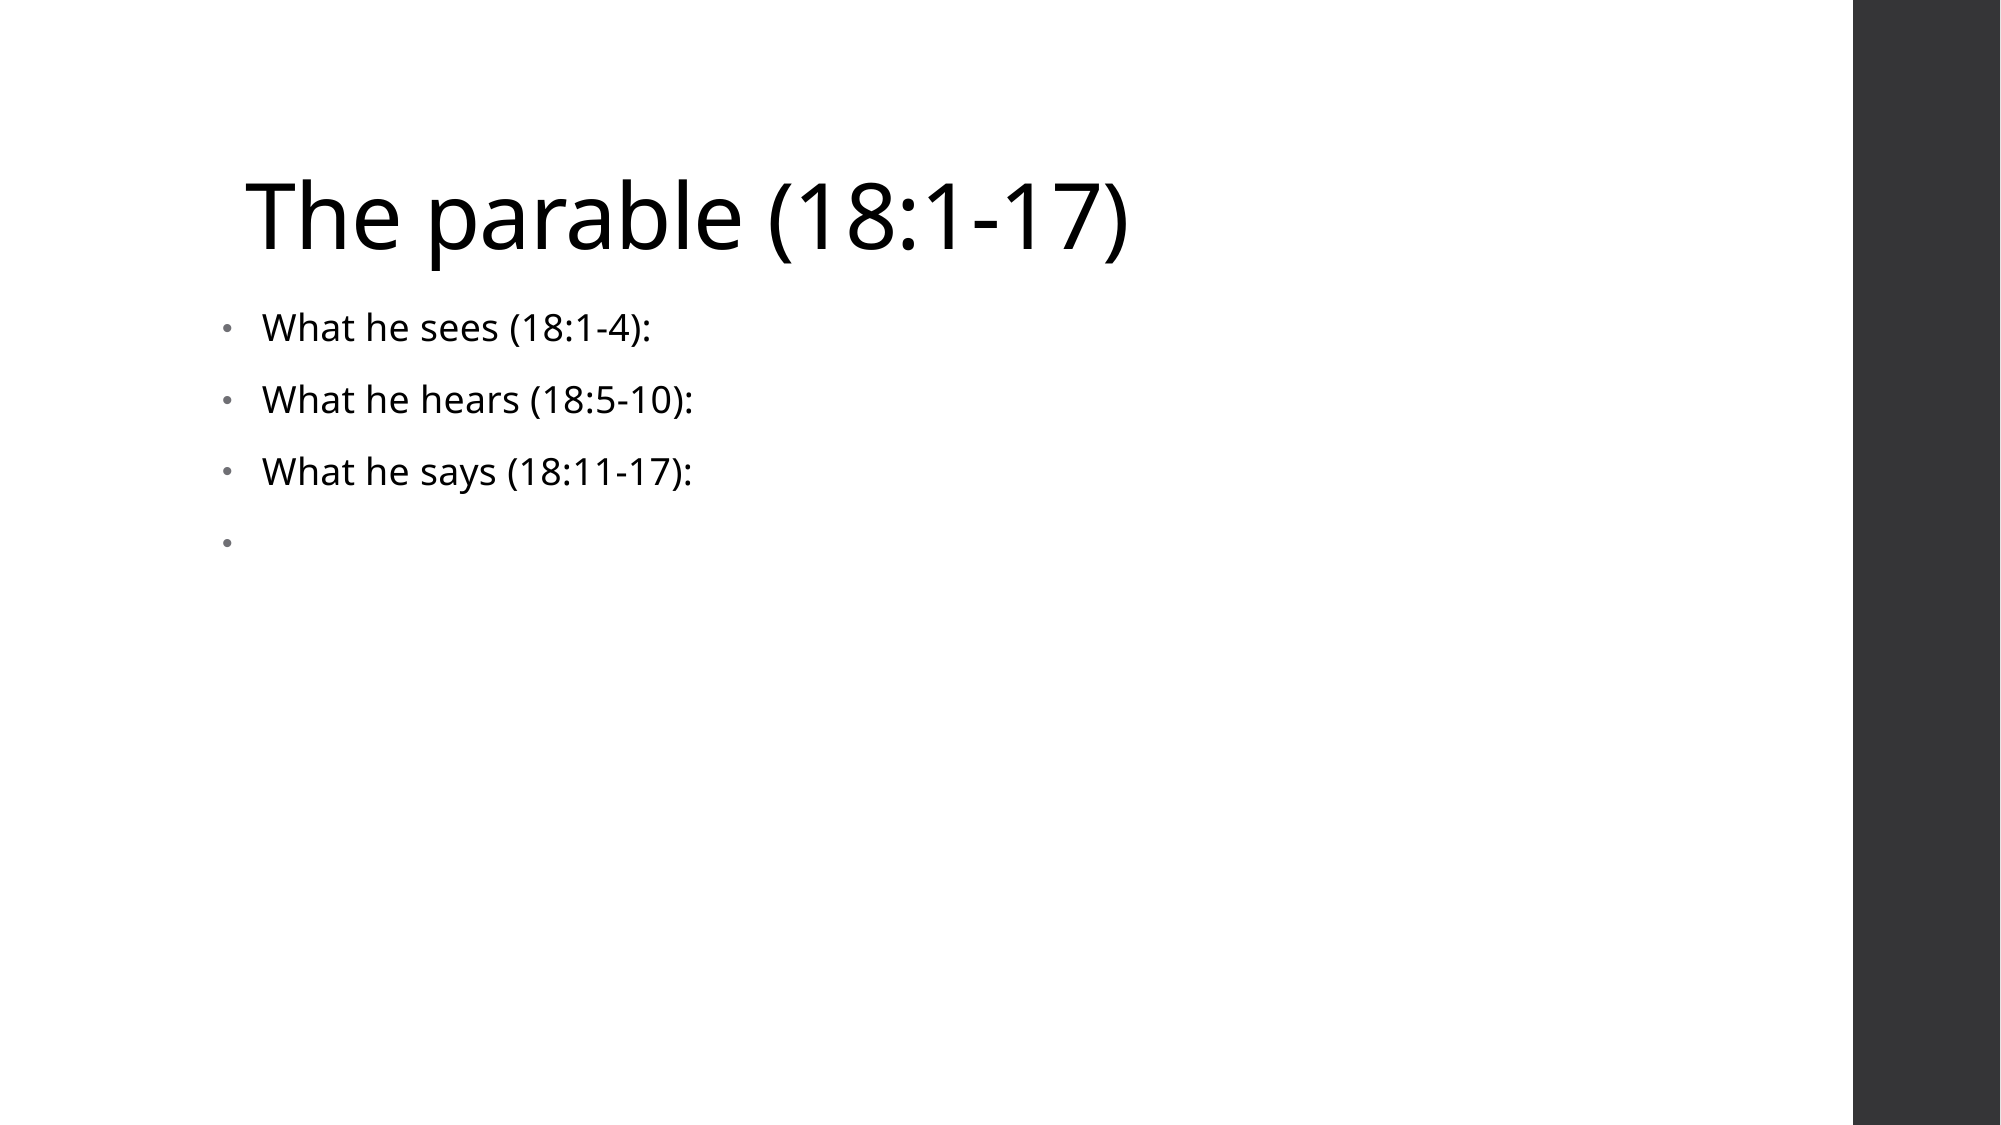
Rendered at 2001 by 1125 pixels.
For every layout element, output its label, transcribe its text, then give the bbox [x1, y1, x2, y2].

title The parable (18:1-17) [206, 60, 1797, 278]
list What he sees (18:1-4): What he hears (18:5-10): What he says (18:11-17): [206, 299, 1617, 1014]
